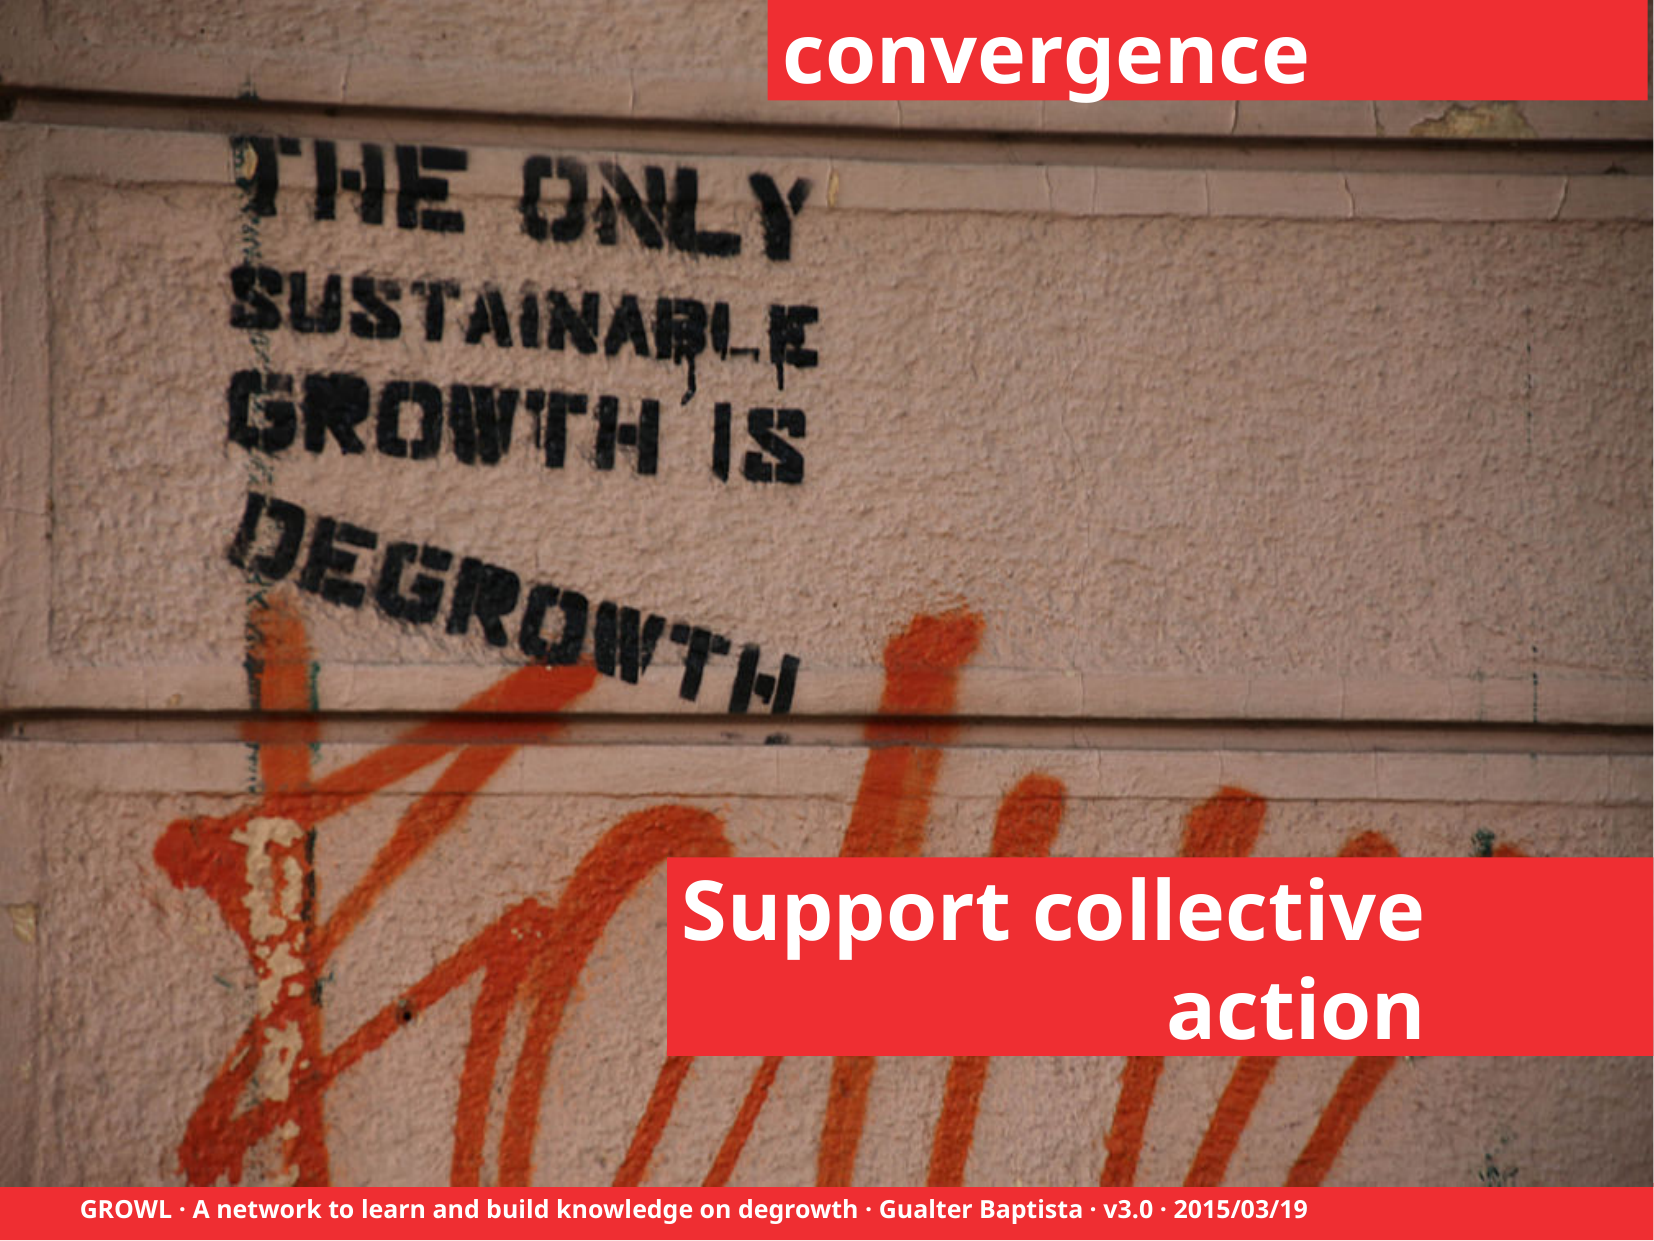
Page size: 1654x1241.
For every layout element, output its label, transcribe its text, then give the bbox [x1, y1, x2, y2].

picture [0, 0, 1654, 1188]
text_box Support collective action [667, 956, 1654, 1056]
title Promote convergence [767, 1, 1648, 101]
